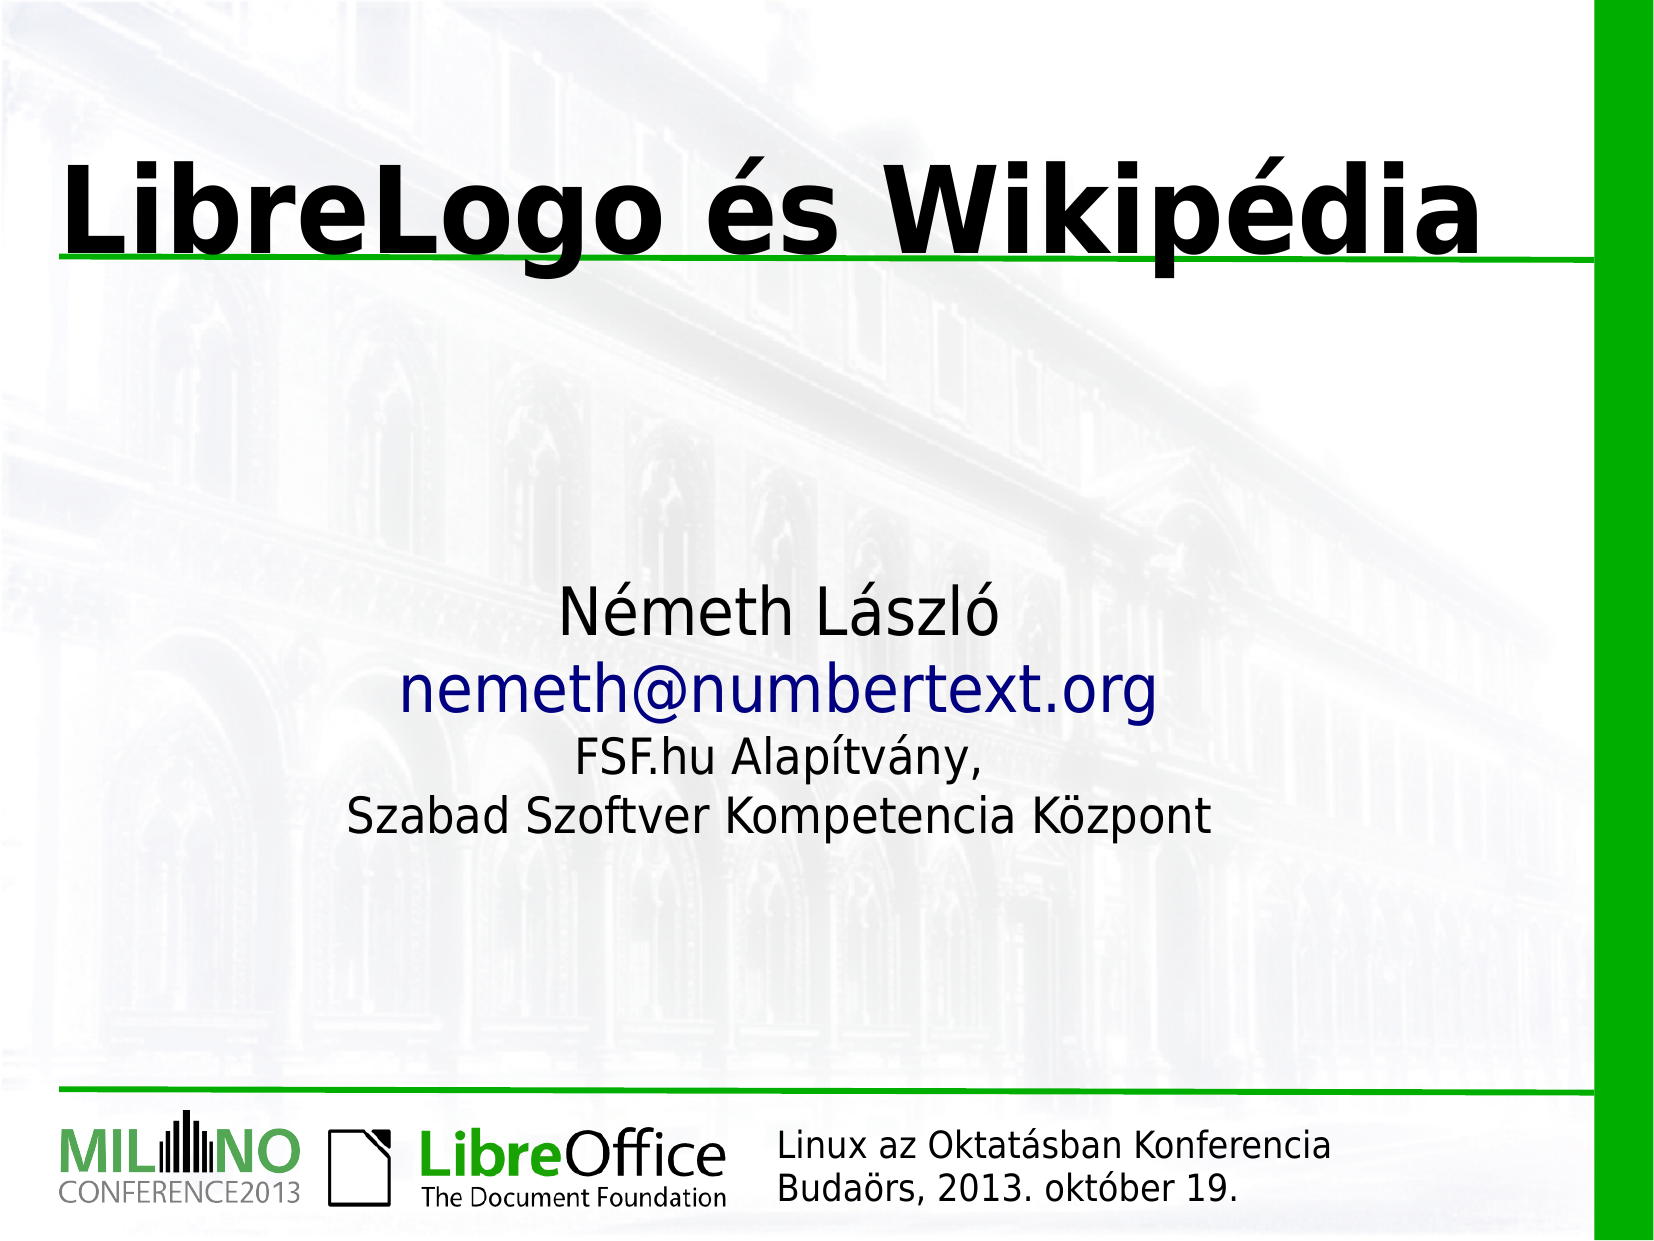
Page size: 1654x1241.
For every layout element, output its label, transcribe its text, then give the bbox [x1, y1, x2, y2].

picture [1, 0, 1594, 1241]
subtitle Németh László nemeth@numbertext.org FSF.hu Alapítvány, Szabad Szoftver Kompetencia Központ [35, 349, 1524, 1069]
title LibreLogo és Wikipédia [59, 108, 1548, 316]
